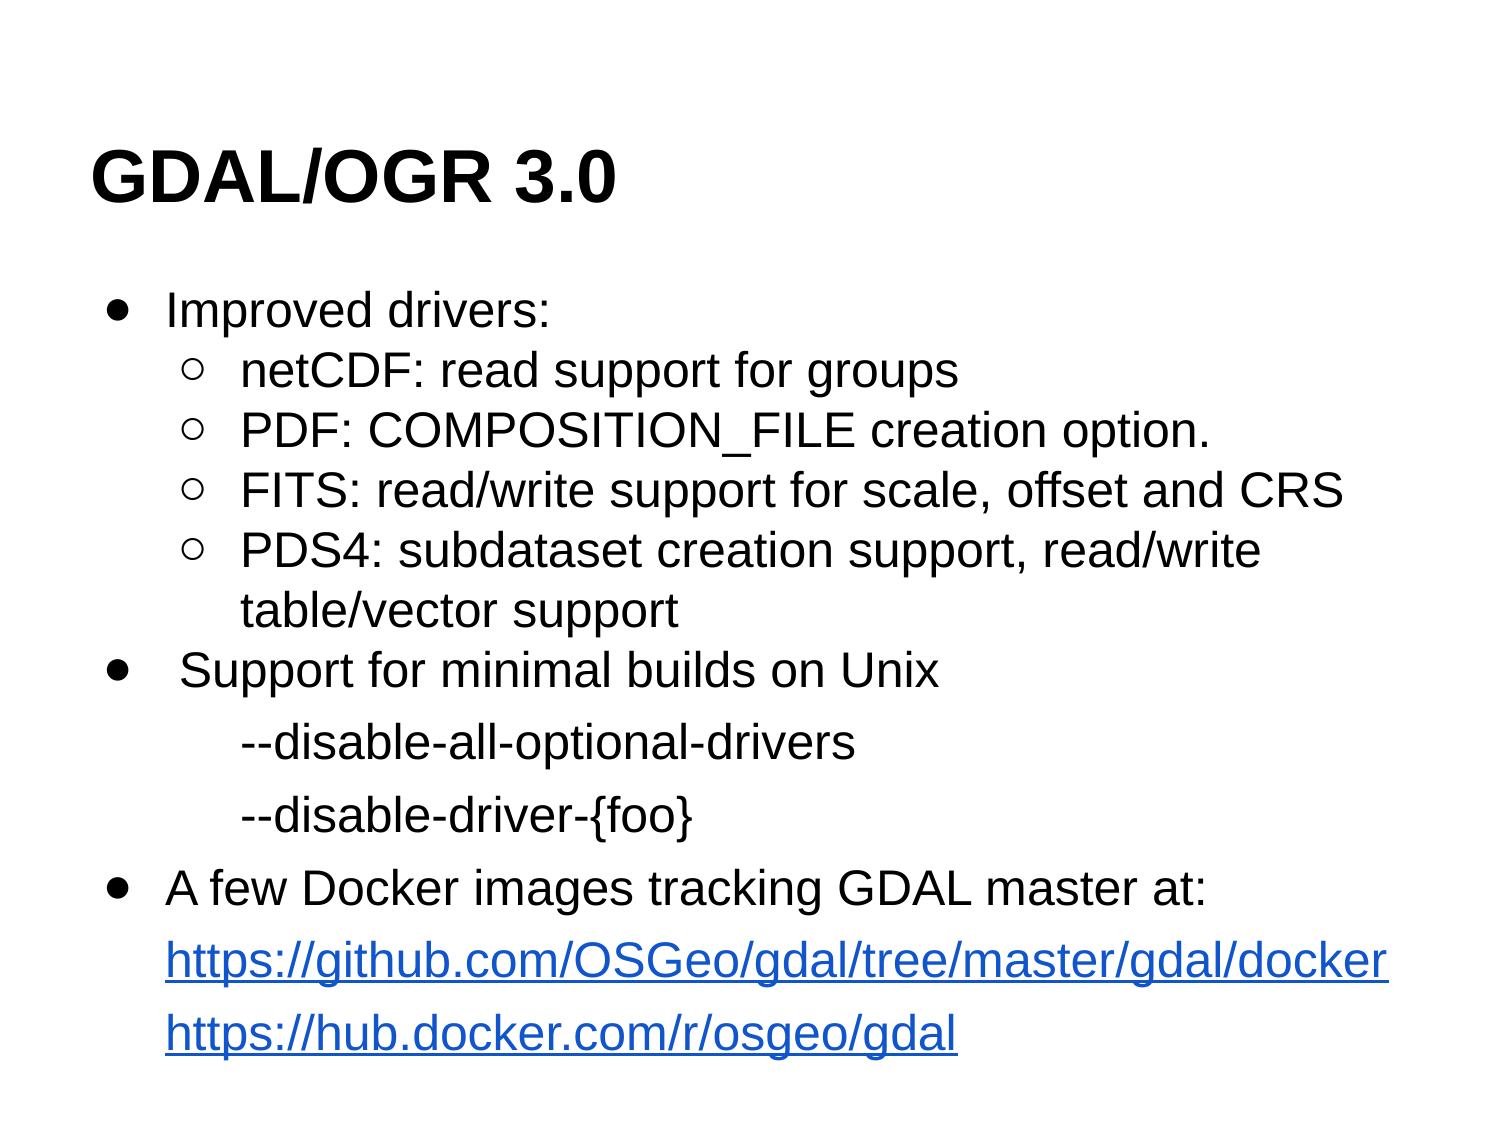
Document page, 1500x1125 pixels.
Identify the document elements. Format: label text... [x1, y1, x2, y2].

title GDAL/OGR 3.0 [75, 45, 1425, 233]
list Improved drivers: netCDF: read support for groups PDF: COMPOSITION_FILE creation option. FITS: read/write support for scale, offset and CRS PDS4: subdataset creation support, read/write table/vector support Support for minimal builds on Unix --disable-all-optional-drivers --disable-driver-{foo} A few Docker images tracking GDAL master at: https://github.com/OSGeo/gdal/tree/master/gdal/docker https://hub.docker.com/r/osgeo/gdal [75, 262, 1425, 1078]
